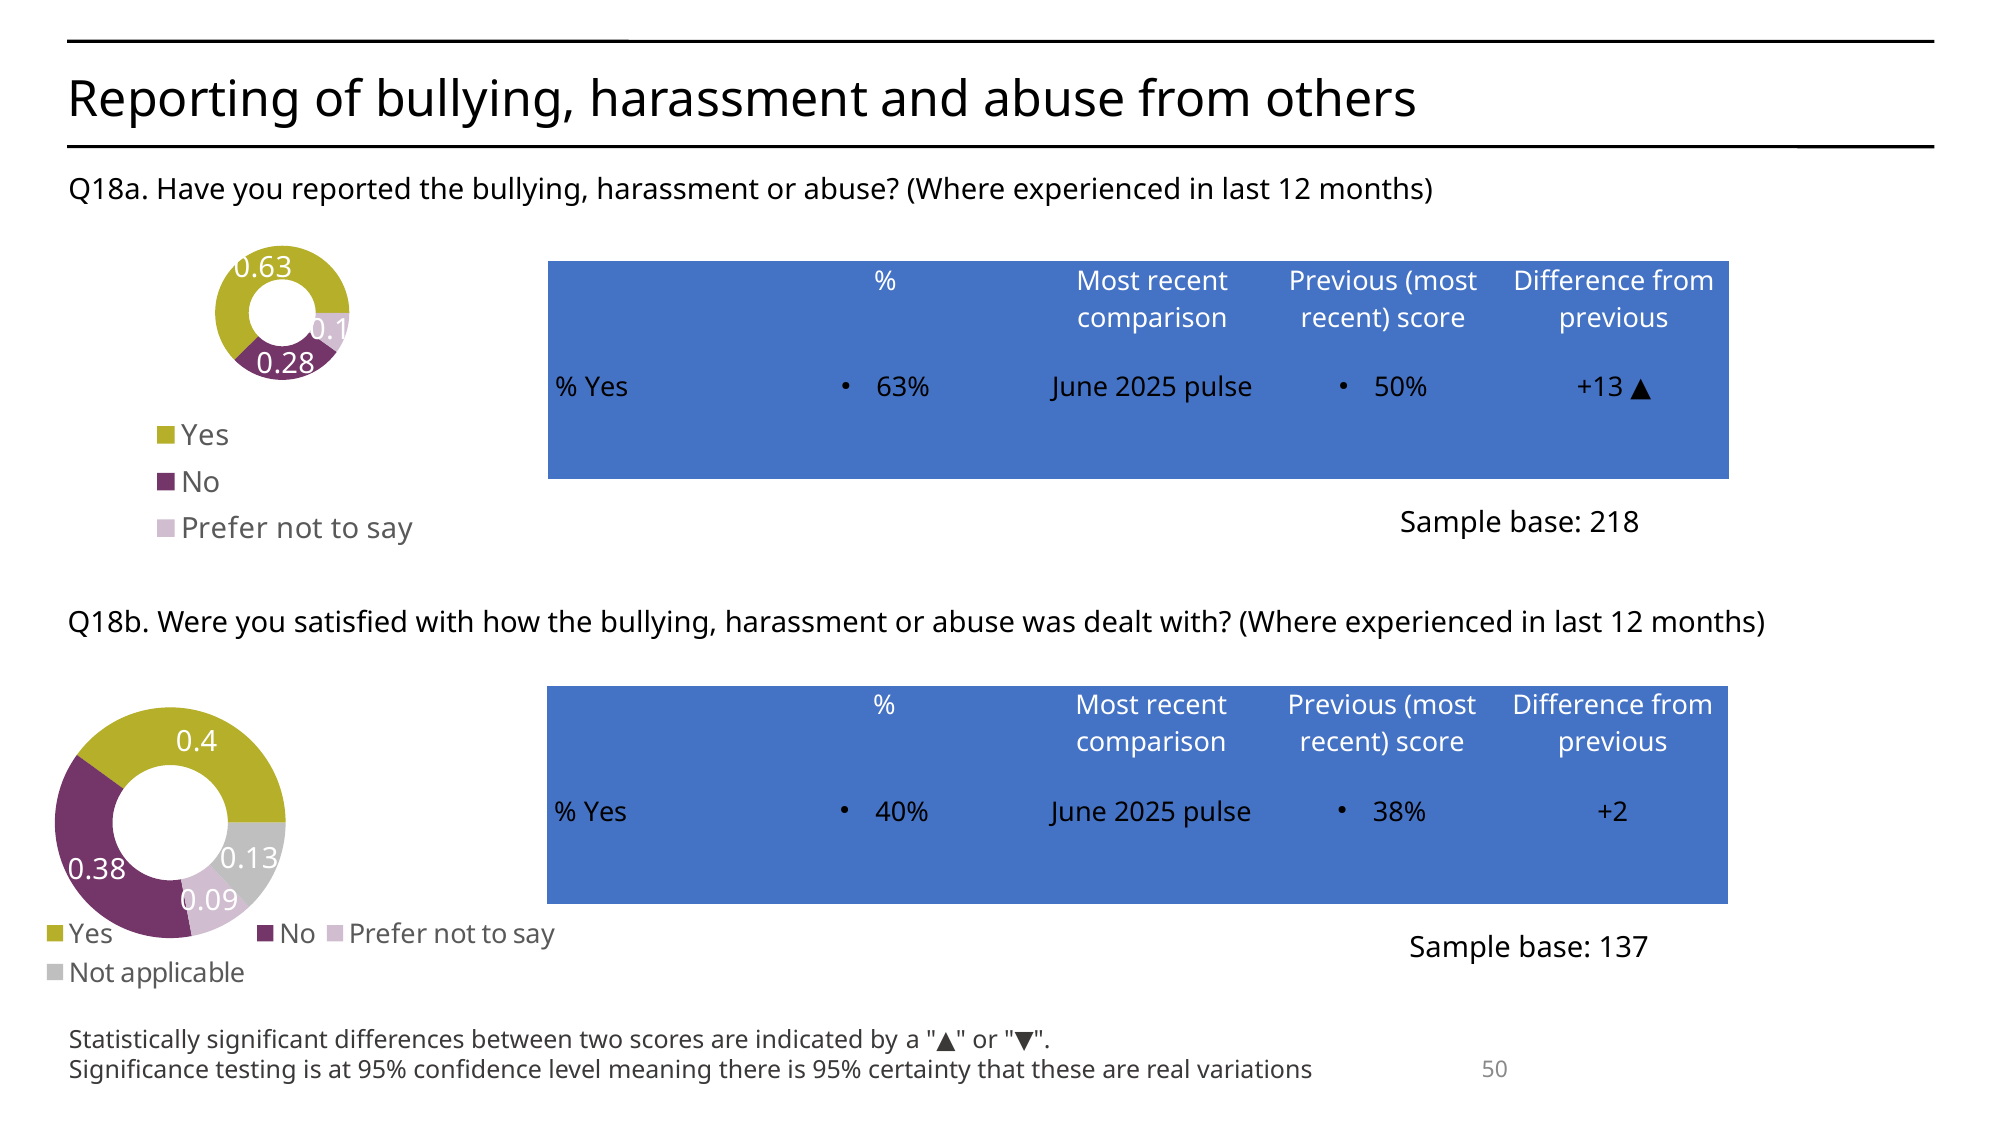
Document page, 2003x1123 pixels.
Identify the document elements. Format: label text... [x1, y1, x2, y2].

table_cell [1001, 368, 1037, 479]
table_header Previous (most recent) score [1268, 261, 1498, 368]
table_cell +13 ▲ [1498, 368, 1729, 479]
chart [49, 229, 522, 555]
table_header [1001, 261, 1037, 368]
table_cell June 2025 pulse [1036, 792, 1267, 904]
title Reporting of bullying, harassment and abuse from others [67, 48, 1936, 136]
table_cell % Yes [548, 368, 770, 479]
table_cell +2 [1497, 792, 1728, 904]
table_header % [769, 686, 1000, 792]
text_box Q18b. Were you satisfied with how the bullying, harassment or abuse was dealt with? (Where experienced in last 12 months) [68, 596, 1794, 639]
table_header Most recent comparison [1037, 261, 1268, 368]
table_header [1000, 686, 1036, 792]
table_header Difference from previous [1497, 686, 1728, 792]
text_box Q18a. Have you reported the bullying, harassment or abuse? (Where experienced in last 12 months) [68, 163, 1586, 206]
table_cell June 2025 pulse [1037, 368, 1268, 479]
table_cell % Yes [547, 792, 769, 904]
table_cell 50% [1268, 368, 1498, 479]
table_header Difference from previous [1498, 261, 1729, 368]
text_box Sample base: 137 [1394, 921, 1705, 972]
table_cell 63% [770, 368, 1001, 479]
text_box Statistically significant differences between two scores are indicated by a "▲" or "▼". Significance testing is at 95% confidence level meaning there is 95% certainty that these are real variations [54, 1015, 1400, 1092]
text_box Sample base: 218 [1385, 496, 1706, 547]
text_box 50 [1466, 1039, 1934, 1100]
table_cell 40% [769, 792, 1000, 904]
table_header [547, 686, 769, 792]
table_cell 38% [1267, 792, 1497, 904]
table_header [548, 261, 770, 368]
table_header Previous (most recent) score [1267, 686, 1497, 792]
table_cell [1000, 792, 1036, 904]
chart [35, 650, 567, 993]
table_header Most recent comparison [1036, 686, 1267, 792]
table_header % [770, 261, 1001, 368]
